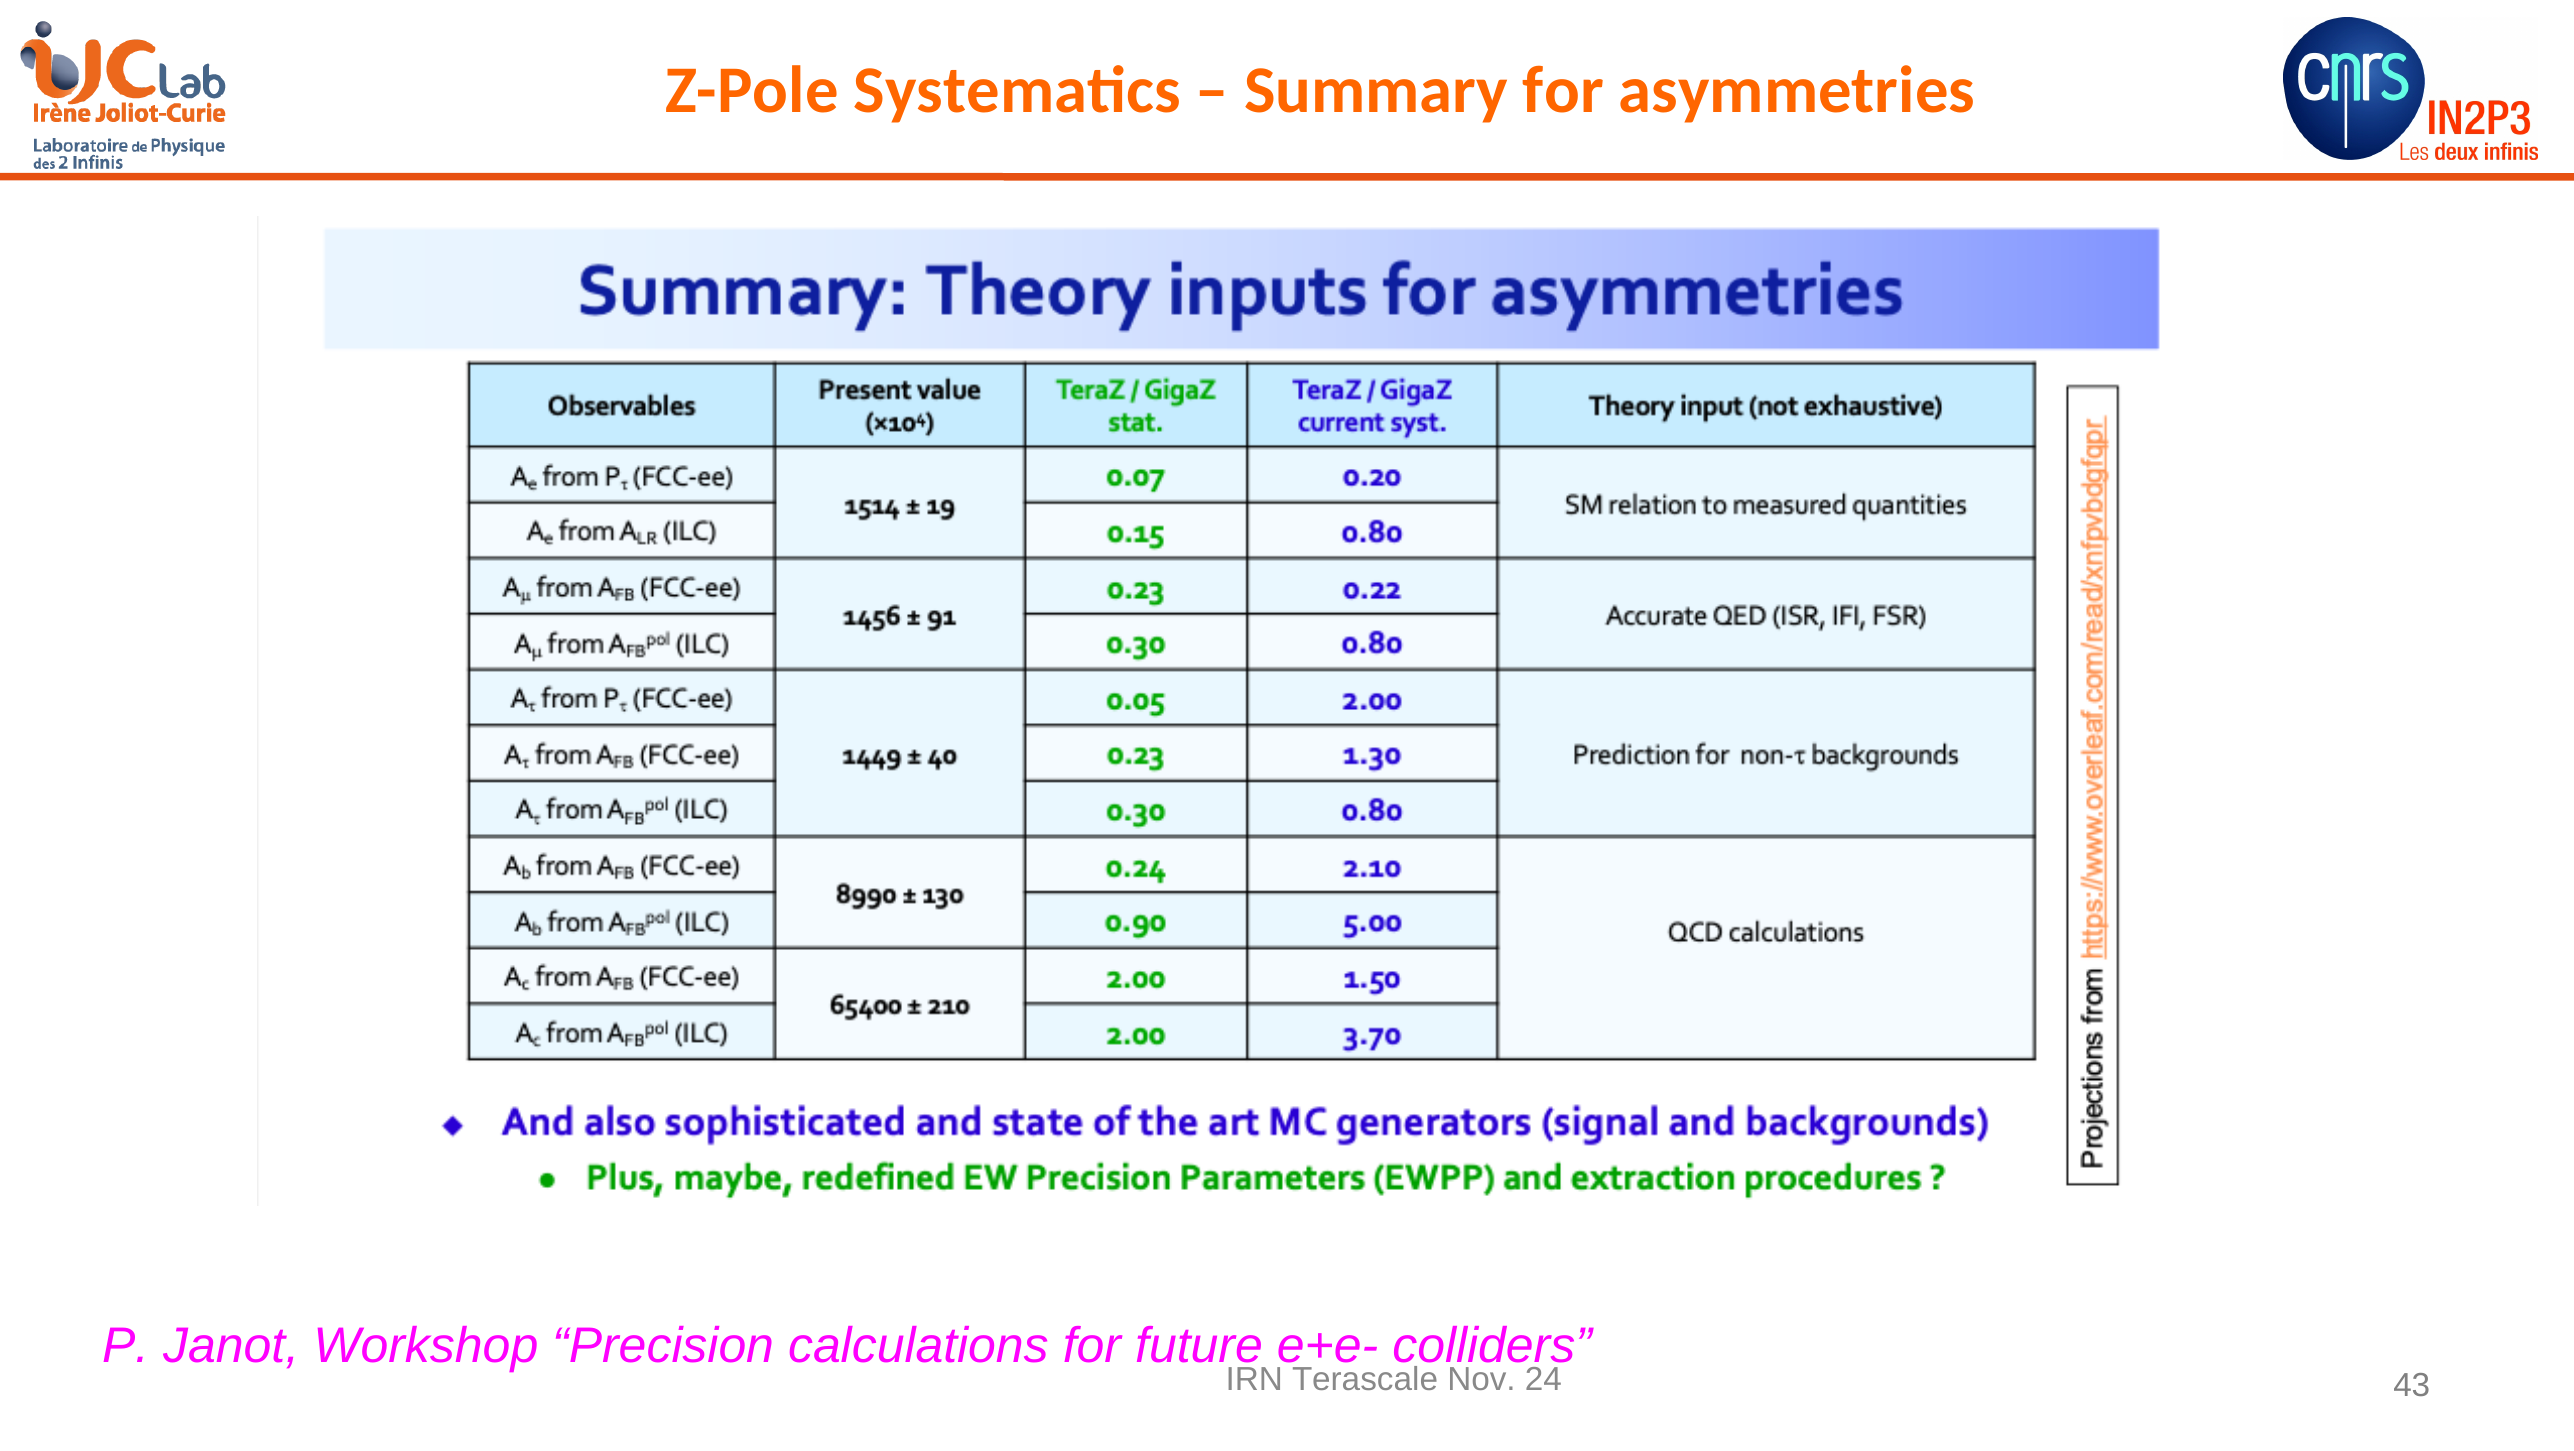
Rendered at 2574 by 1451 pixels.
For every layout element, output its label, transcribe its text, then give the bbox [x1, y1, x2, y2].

picture [257, 216, 2208, 1206]
text_box P. Janot, Workshop “Precision calculations for future e+e- colliders” [87, 1305, 1609, 1381]
picture [4, 6, 241, 184]
picture [2415, 17, 2538, 160]
title Z-Pole Systematics – Summary for asymmetries [226, 9, 2415, 162]
